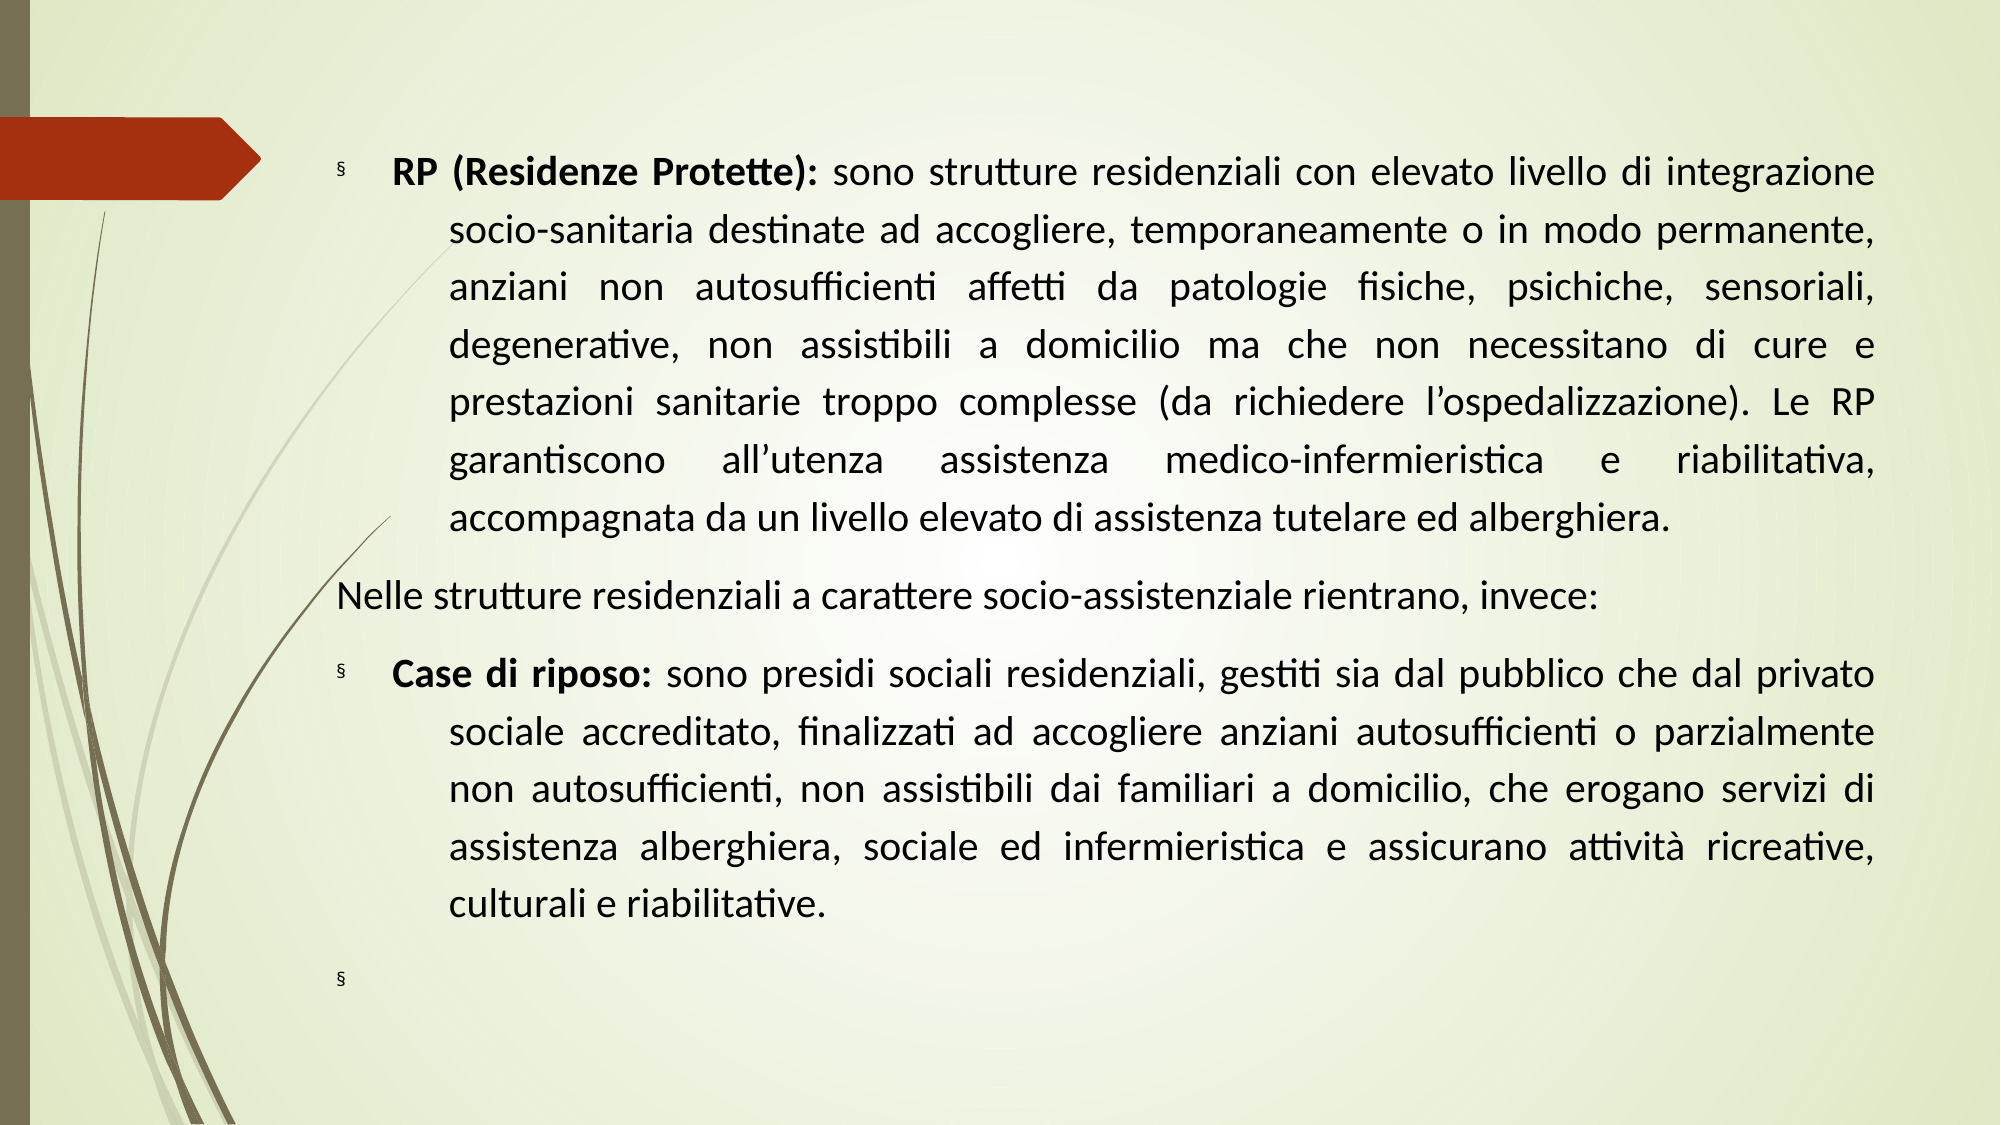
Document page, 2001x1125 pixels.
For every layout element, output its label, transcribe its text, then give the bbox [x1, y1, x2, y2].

text_box RP (Residenze Protette): sono strutture residenziali con elevato livello di integrazione socio-sanitaria destinate ad accogliere, temporaneamente o in modo permanente, anziani non autosufficienti affetti da patologie fisiche, psichiche, sensoriali, degenerative, non assistibili a domicilio ma che non necessitano di cure e prestazioni sanitarie troppo complesse (da richiedere l’ospedalizzazione). Le RP garantiscono all’utenza assistenza medico-infermieristica e riabilitativa, accompagnata da un livello elevato di assistenza tutelare ed alberghiera. Nelle strutture residenziali a carattere socio-assistenziale rientrano, invece: Case di riposo: sono presidi sociali residenziali, gestiti sia dal pubblico che dal privato sociale accreditato, finalizzati ad accogliere anziani autosufficienti o parzialmente non autosufficienti, non assistibili dai familiari a domicilio, che erogano servizi di assistenza alberghiera, sociale ed infermieristica e assicurano attività ricreative, culturali e riabilitative. [321, 129, 1892, 1017]
